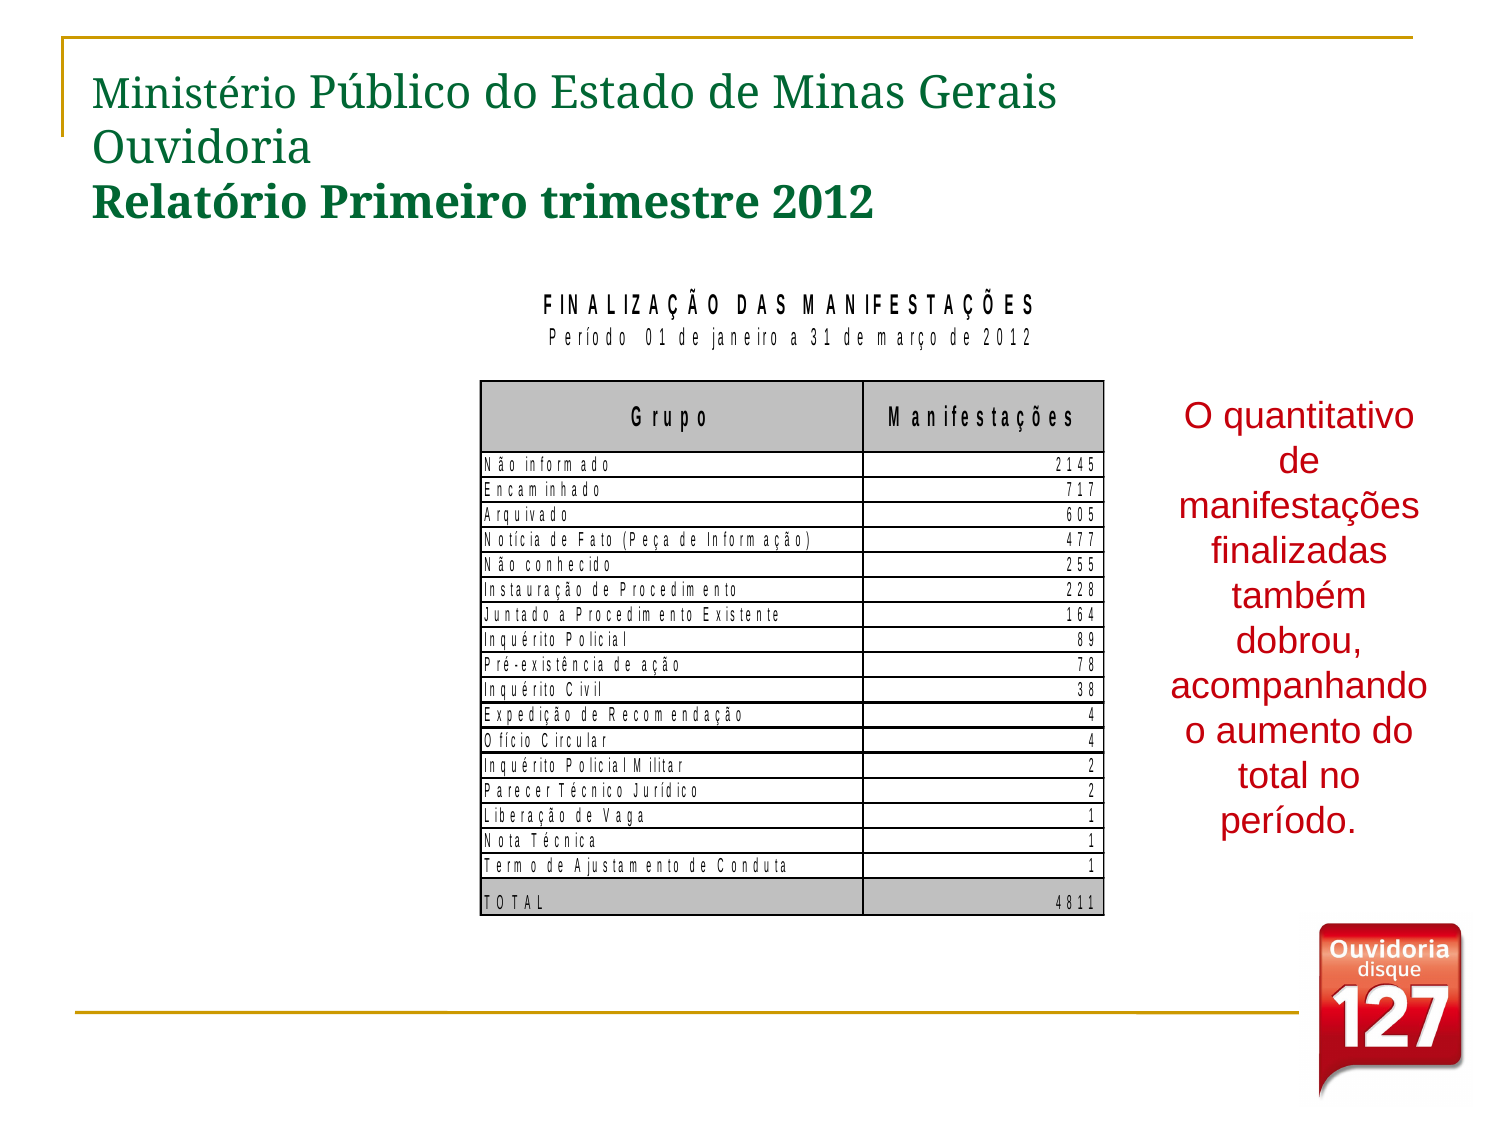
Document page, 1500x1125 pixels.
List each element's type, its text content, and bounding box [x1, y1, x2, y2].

chart [479, 285, 1105, 916]
text_box Ministério Público do Estado de Minas Gerais Ouvidoria Relatório Primeiro trimestre 2012 [76, 0, 1427, 187]
chart [1299, 912, 1473, 1107]
text_box O quantitativo de manifestações finalizadas também dobrou, acompanhando o aumento do total no período. [1151, 383, 1447, 879]
